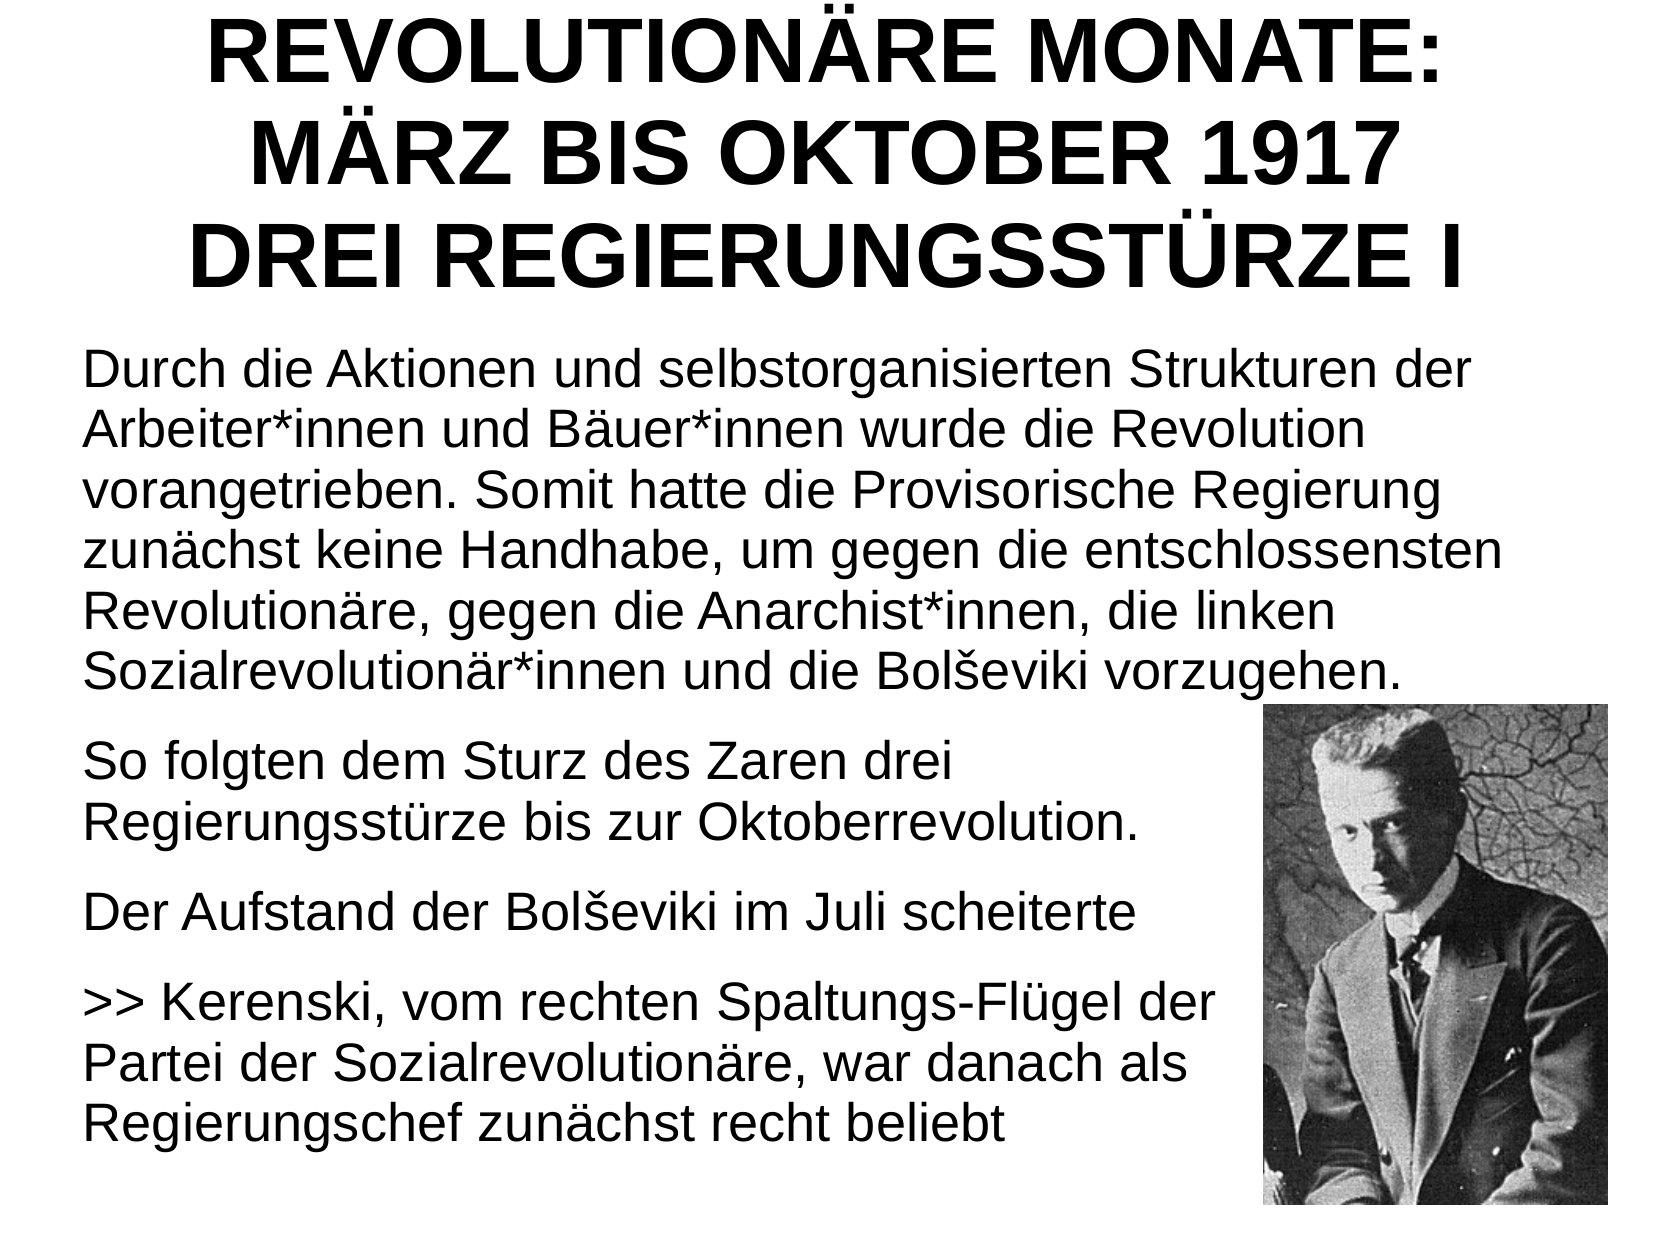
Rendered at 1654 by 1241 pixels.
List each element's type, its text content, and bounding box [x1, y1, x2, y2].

title REVOLUTIONÄRE MONATE: MÄRZ BIS OKTOBER 1917 DREI REGIERUNGSSTÜRZE I [82, 0, 1571, 248]
list Durch die Aktionen und selbstorganisierten Strukturen der Arbeiter*innen und Bäuer*innen wurde die Revolution vorangetrieben. Somit hatte die Provisorische Regierung zunächst keine Handhabe, um gegen die entschlossensten Revolutionäre, gegen die Anarchist*innen, die linken Sozialrevolutionär*innen und die Bolševiki vorzugehen. So folgten dem Sturz des Zaren drei Regierungsstürze bis zur Oktoberrevolution. Der Aufstand der Bolševiki im Juli scheiterte >> Kerenski, vom rechten Spaltungs-Flügel der Partei der Sozialrevolutionäre, war danach als Regierungschef zunächst recht beliebt [82, 248, 1571, 1229]
picture [1263, 704, 1608, 1205]
